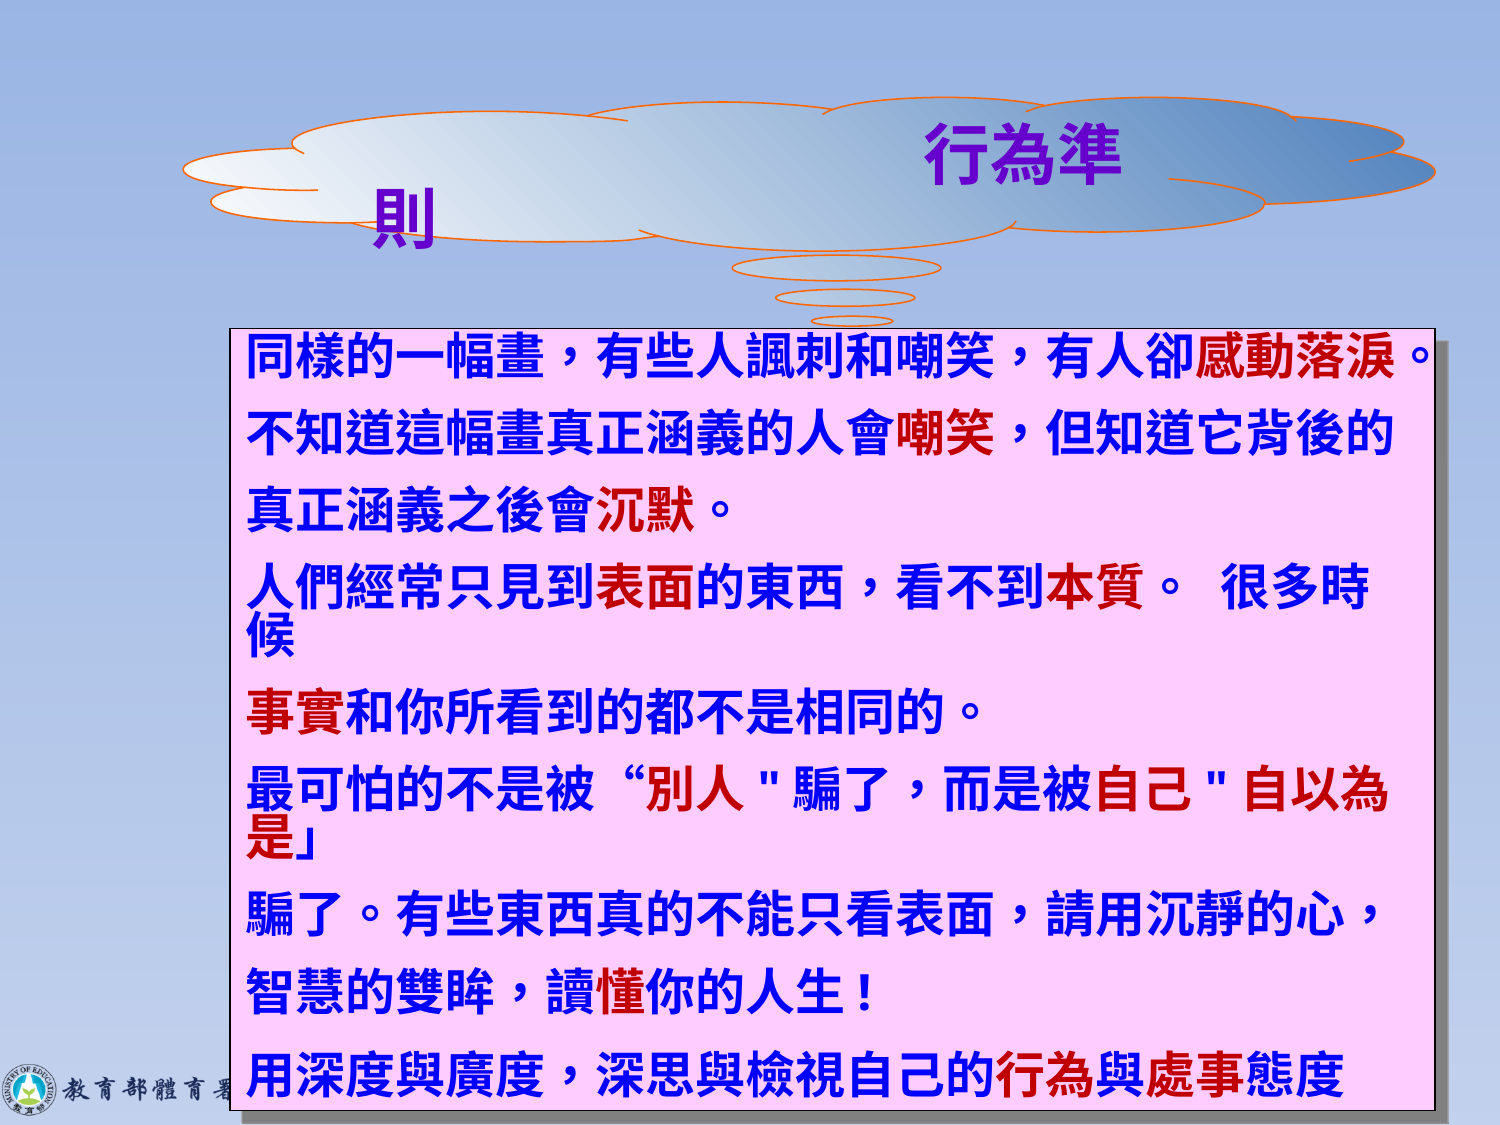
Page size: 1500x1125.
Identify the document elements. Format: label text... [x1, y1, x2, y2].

text_box 同樣的一幅畫，有些人諷刺和嘲笑，有人卻感動落淚。 不知道這幅畫真正涵義的人會嘲笑，但知道它背後的 真正涵義之後會沉默。 人們經常只見到表面的東西，看不到本質。 很多時候 事實和你所看到的都不是相同的。 最可怕的不是被“別人"騙了，而是被自己"自以為是」 騙了。有些東西真的不能只看表面，請用沉靜的心， 智慧的雙眸，讀懂你的人生! 用深度與廣度，深思與檢視自己的行為與處事態度 [230, 328, 1435, 1111]
text_box 行為準則 [811, 316, 893, 327]
text_box 行為準則 [732, 255, 941, 281]
text_box 行為準則 [183, 97, 1436, 252]
text_box 行為準則 [775, 289, 915, 307]
